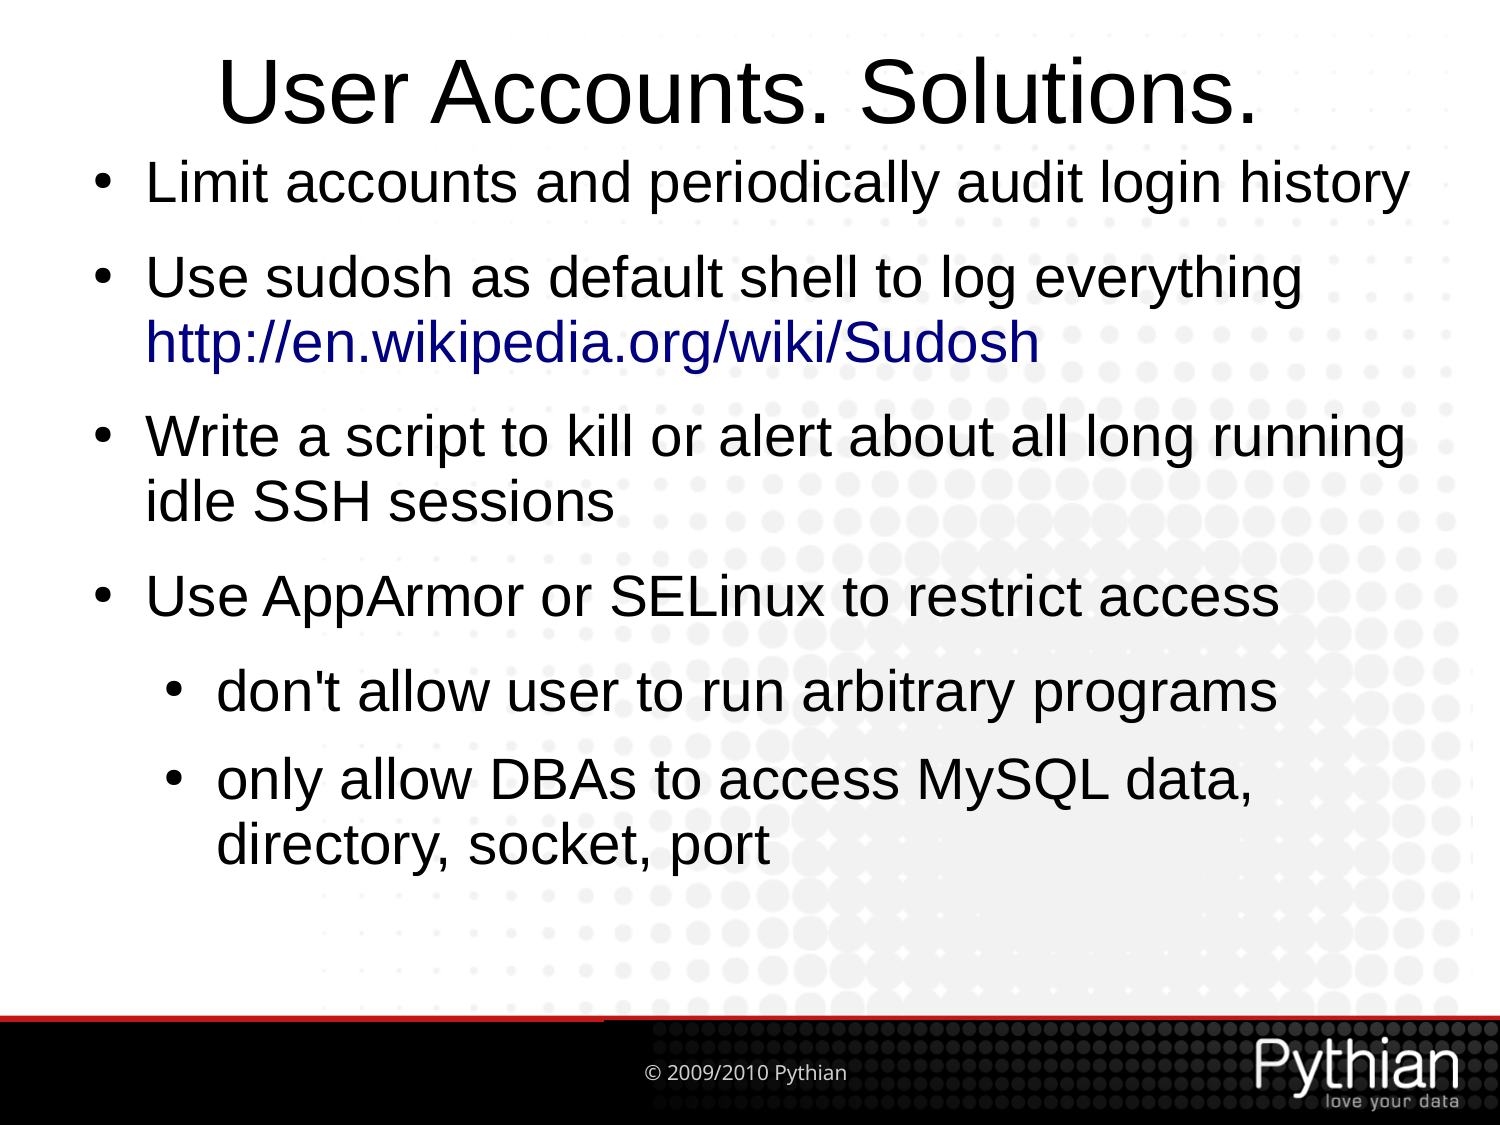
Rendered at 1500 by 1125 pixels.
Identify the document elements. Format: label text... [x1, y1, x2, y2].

title User Accounts. Solutions. [72, 36, 1407, 147]
picture [314, 32, 1473, 1015]
picture [604, 1020, 1500, 1125]
list Limit accounts and periodically audit login history Use sudosh as default shell to log everything http://en.wikipedia.org/wiki/Sudosh Write a script to kill or alert about all long running idle SSH sessions Use AppArmor or SELinux to restrict access don't allow user to run arbitrary programs only allow DBAs to access MySQL data, directory, socket, port [75, 149, 1425, 991]
